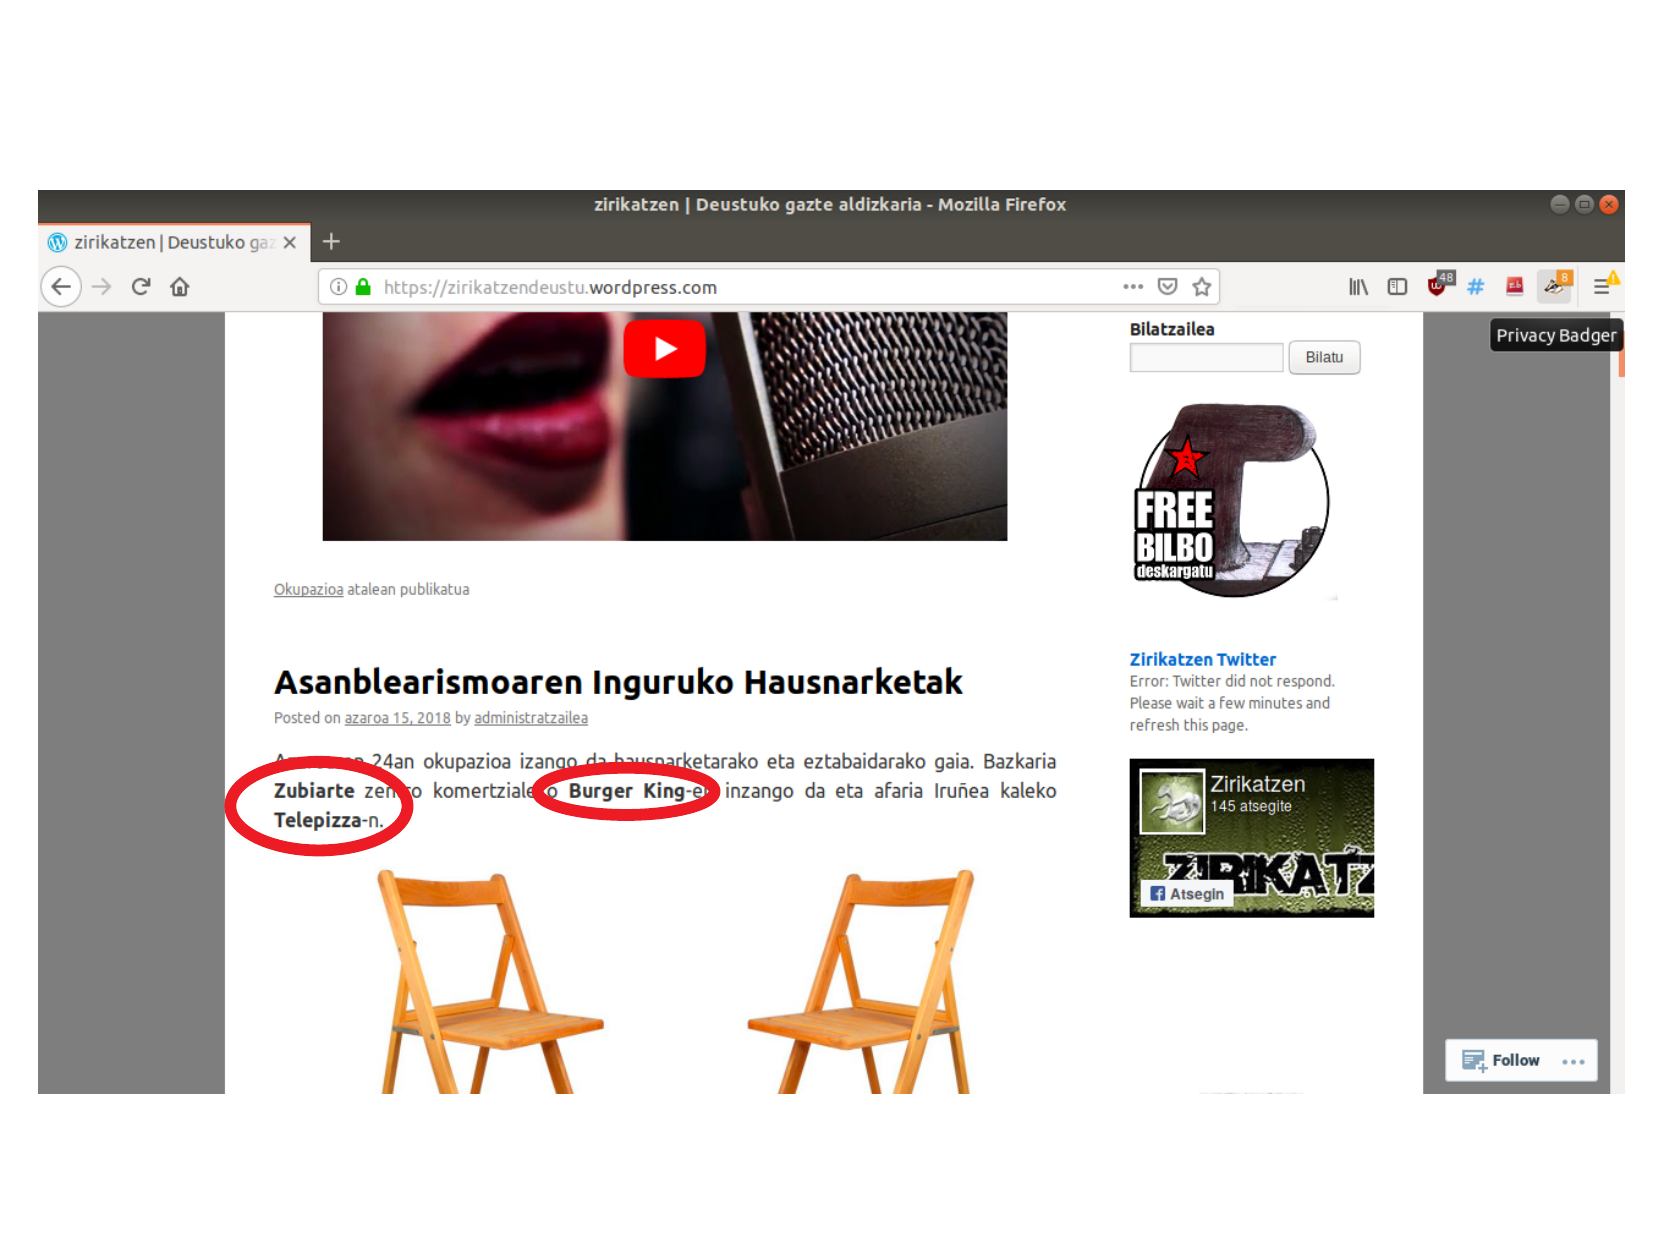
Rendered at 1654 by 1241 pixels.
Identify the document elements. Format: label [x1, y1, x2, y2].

picture [38, 190, 1625, 1094]
